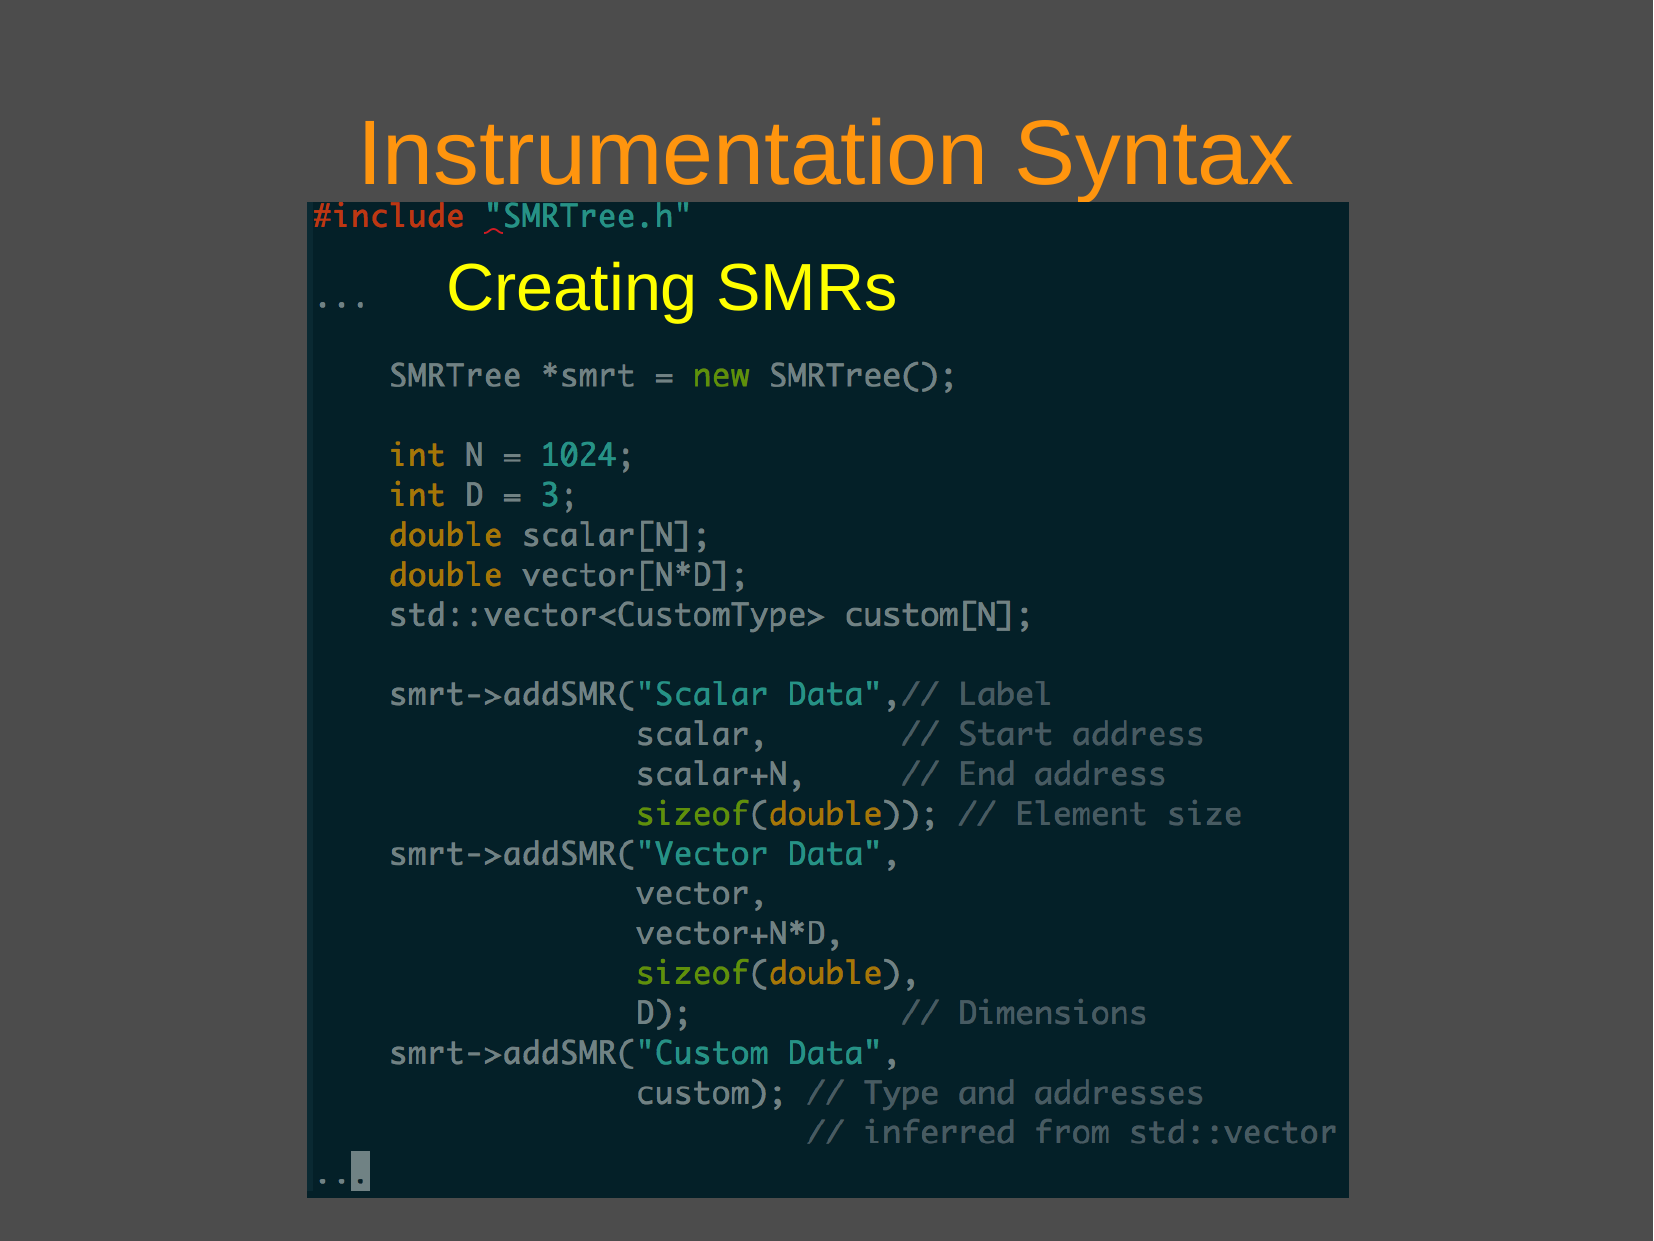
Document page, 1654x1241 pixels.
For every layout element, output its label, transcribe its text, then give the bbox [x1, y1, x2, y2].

picture [307, 202, 1349, 1198]
list Creating SMRs [405, 250, 1066, 391]
title Instrumentation Syntax [82, 49, 1571, 257]
